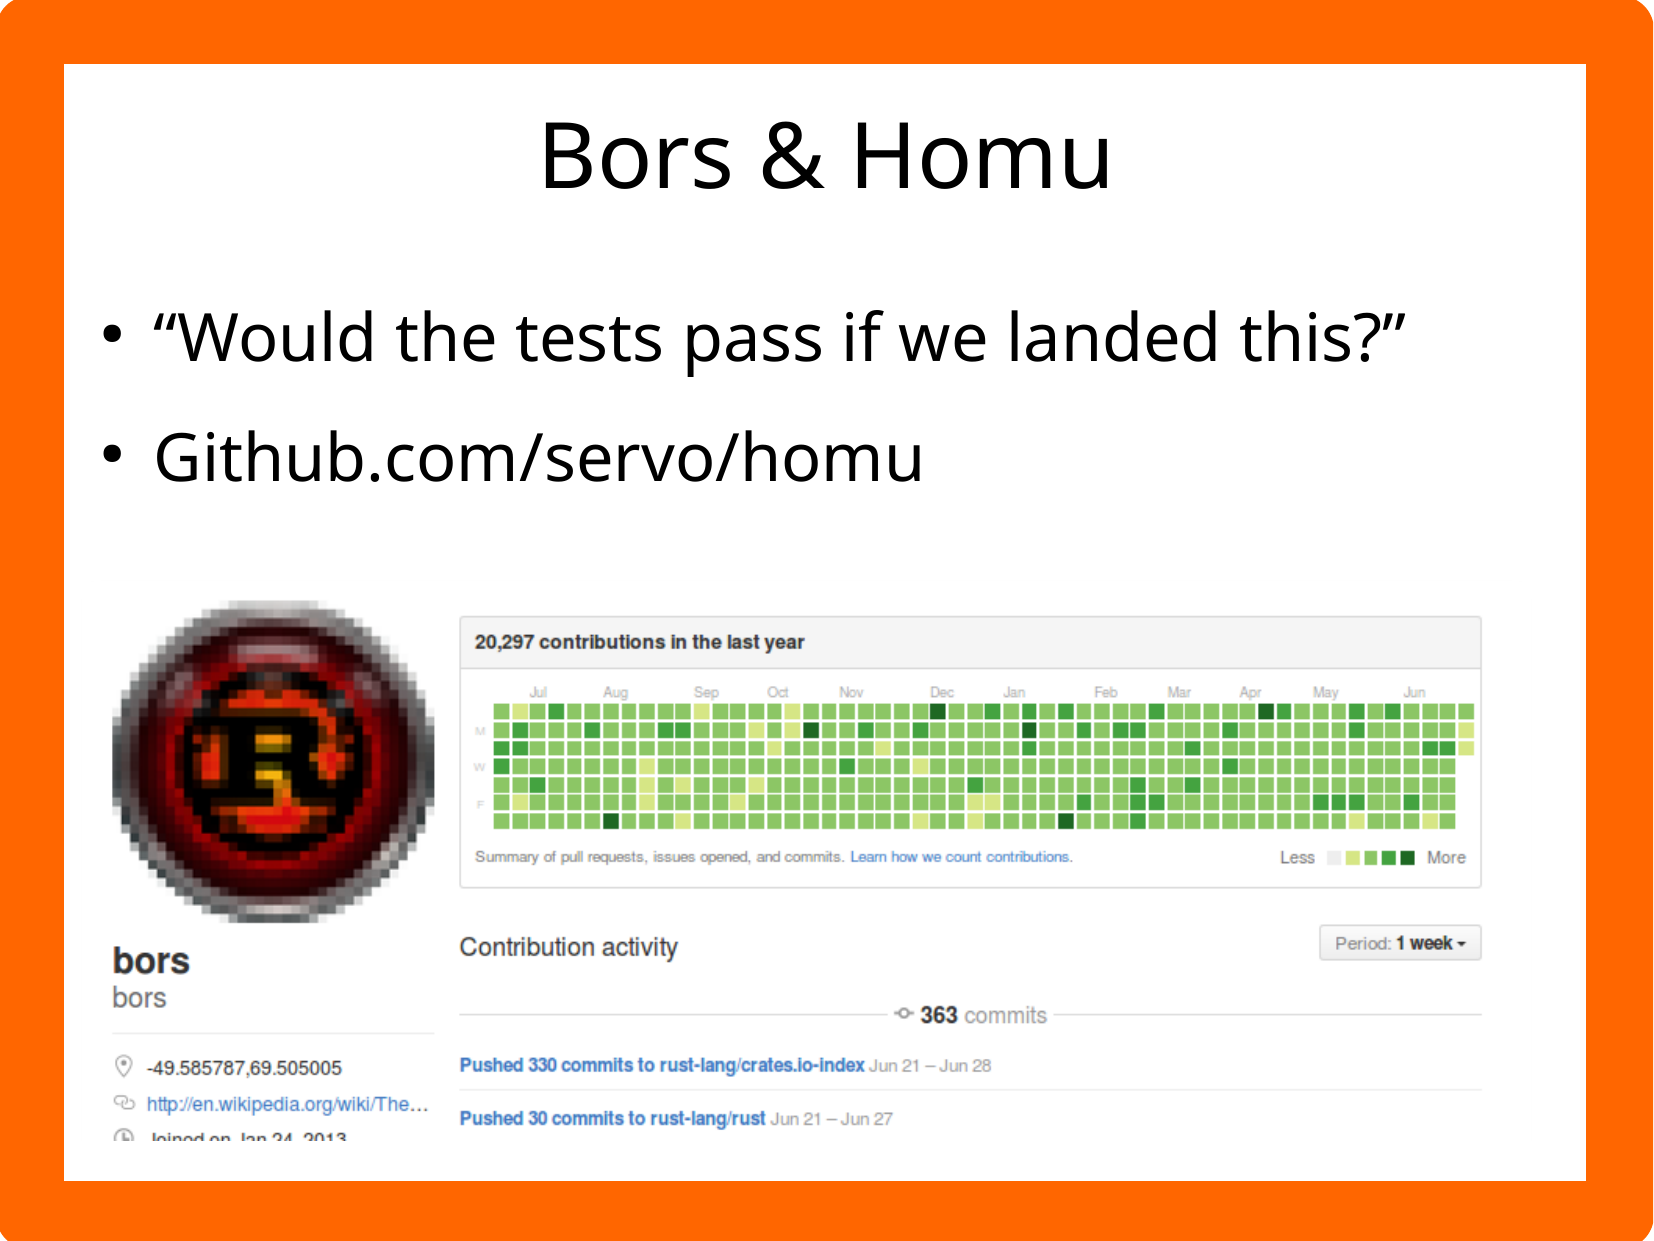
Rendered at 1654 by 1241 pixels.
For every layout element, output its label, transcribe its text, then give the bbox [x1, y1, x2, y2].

picture [25, 541, 1590, 1141]
title Bors & Homu [82, 49, 1571, 257]
list “Would the tests pass if we landed this?” Github.com/servo/homu [82, 290, 1571, 541]
